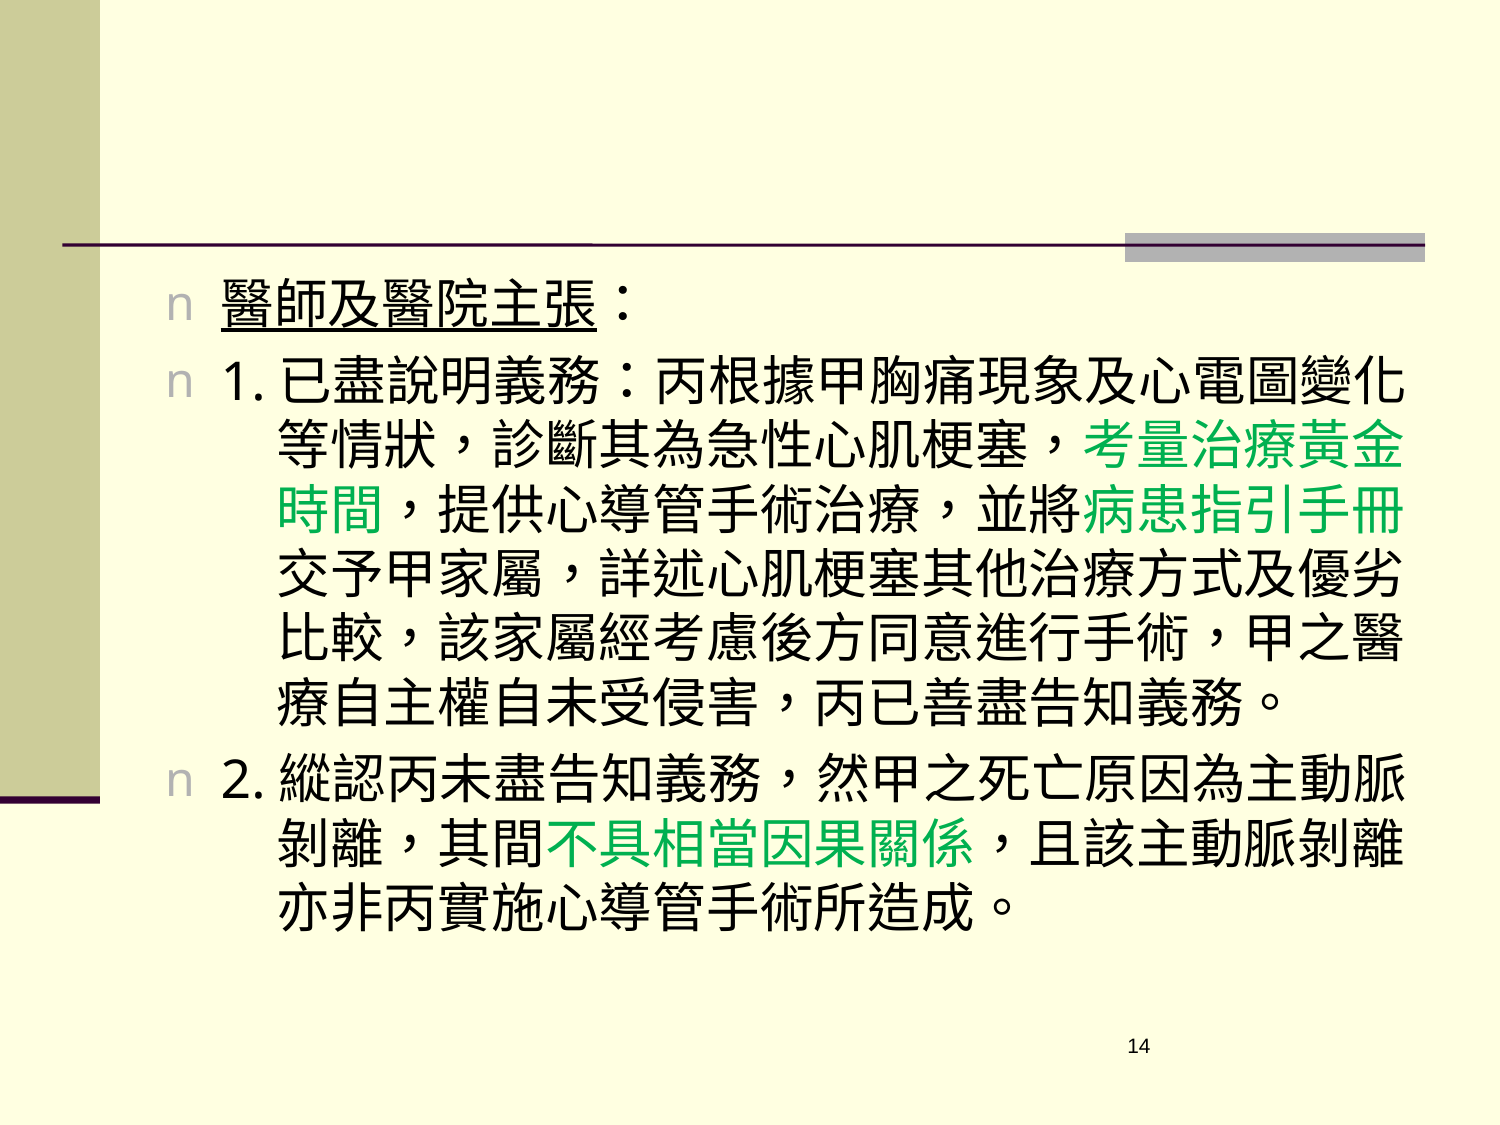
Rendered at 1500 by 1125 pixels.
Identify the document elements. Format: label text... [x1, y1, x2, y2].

list 醫師及醫院主張： 1.已盡說明義務：丙根據甲胸痛現象及心電圖變化等情狀，診斷其為急性心肌梗塞，考量治療黃金時間，提供心導管手術治療，並將病患指引手冊交予甲家屬，詳述心肌梗塞其他治療方式及優劣比較，該家屬經考慮後方同意進行手術，甲之醫療自主權自未受侵害，丙已善盡告知義務。 2.縱認丙未盡告知義務，然甲之死亡原因為主動脈剝離，其間不具相當因果關係，且該主動脈剝離亦非丙實施心導管手術所造成。 [150, 262, 1426, 1006]
text_box [1112, 1025, 1426, 1101]
